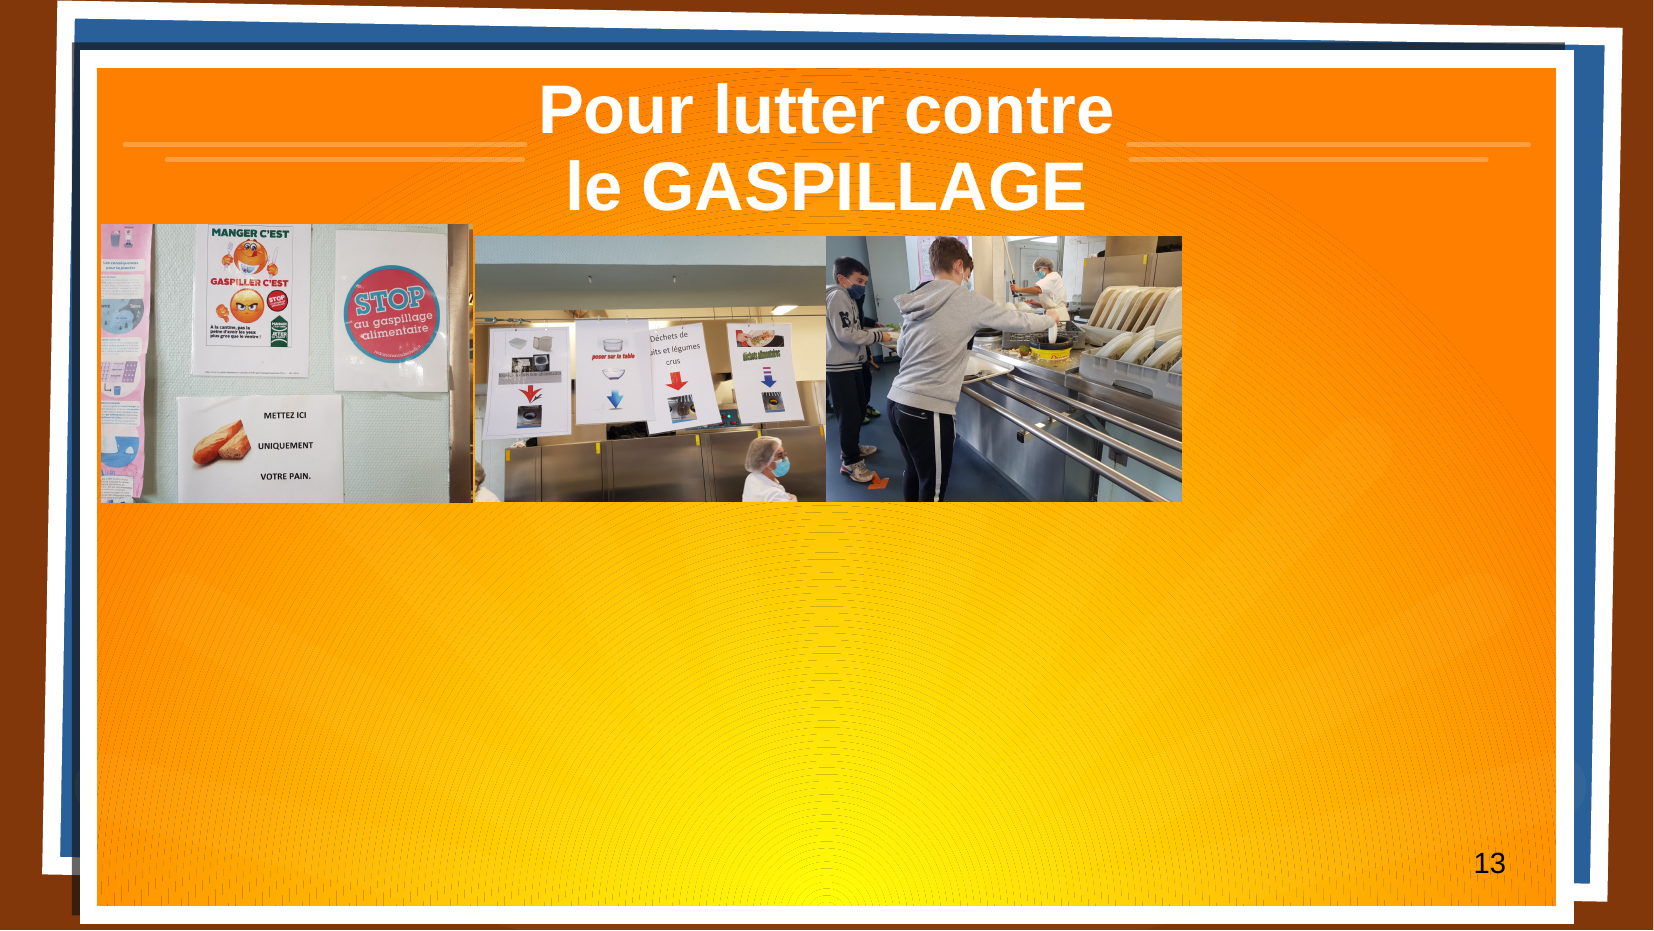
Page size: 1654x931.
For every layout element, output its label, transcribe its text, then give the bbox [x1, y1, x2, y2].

picture [101, 224, 473, 503]
picture [475, 236, 1182, 502]
title Pour lutter contre le GASPILLAGE [531, 70, 1123, 225]
